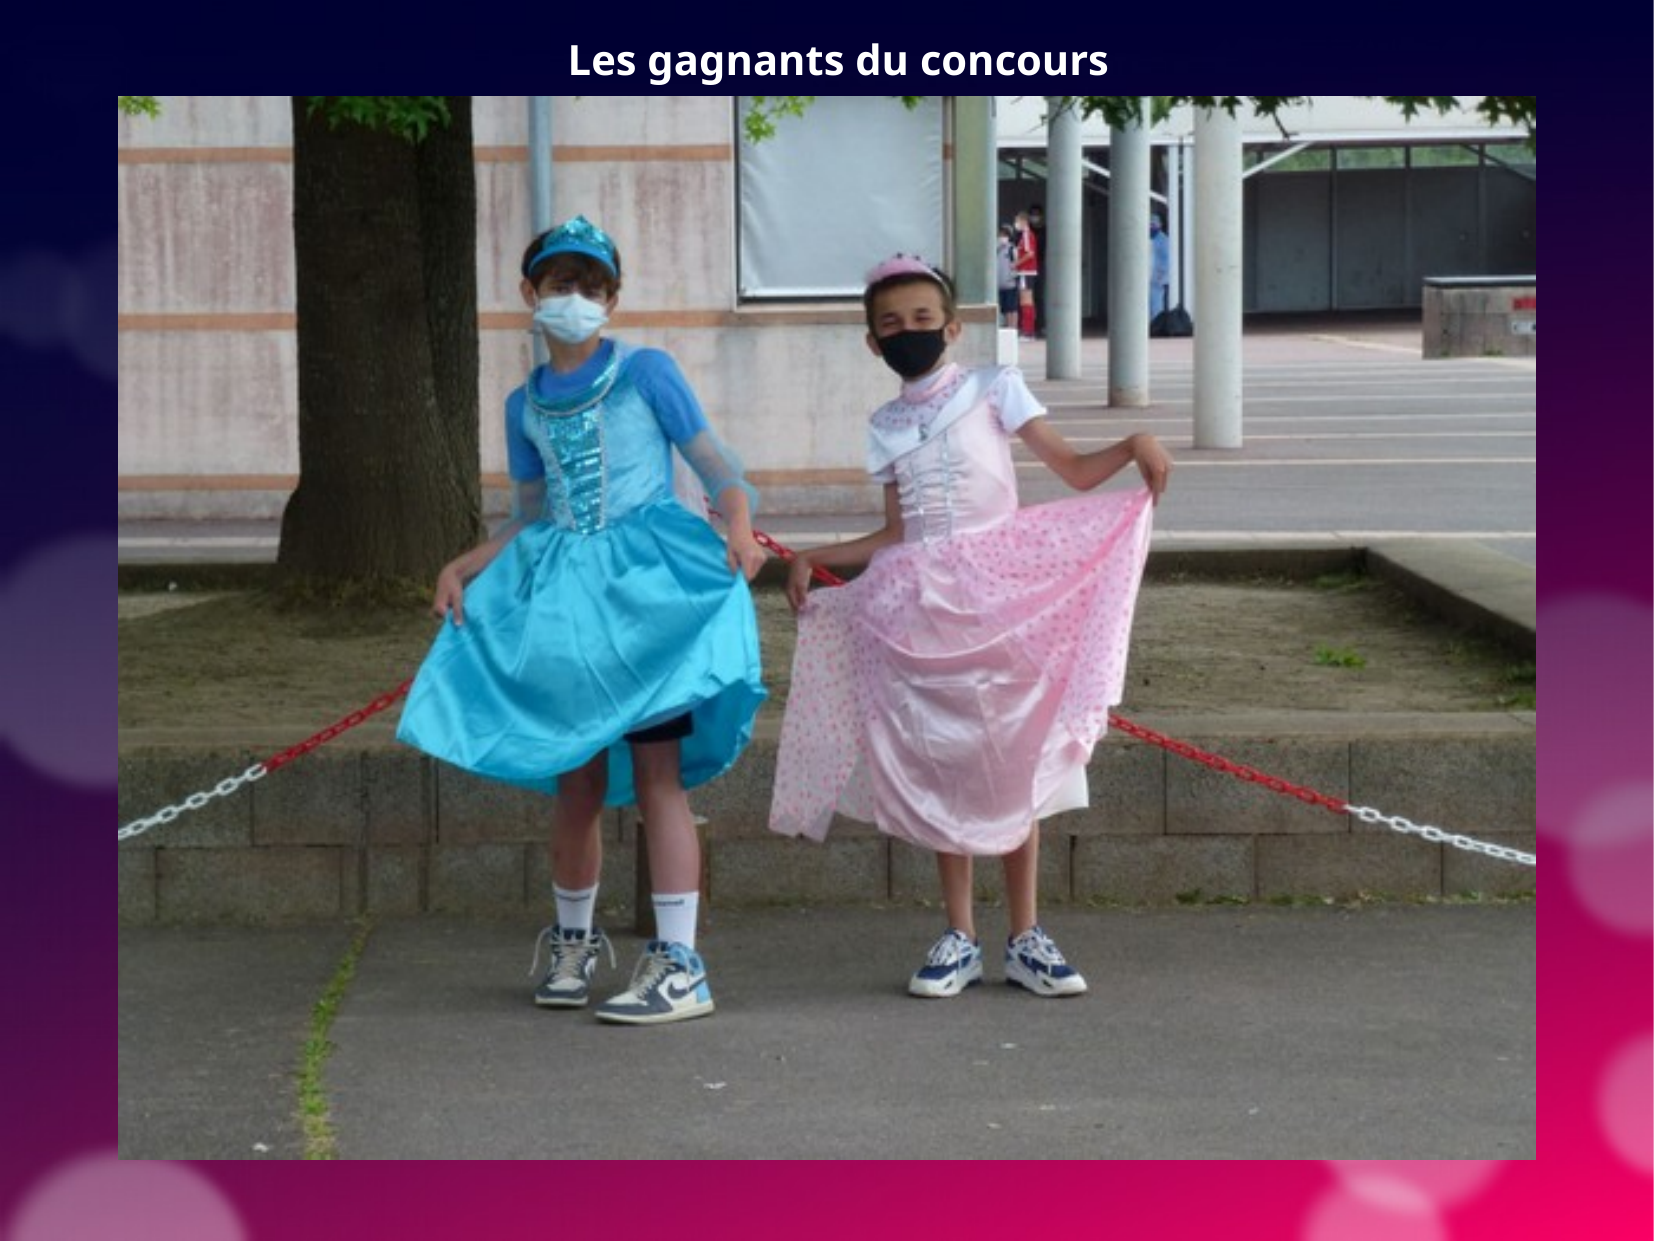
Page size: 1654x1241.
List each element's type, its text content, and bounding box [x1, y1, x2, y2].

picture [0, 0, 1654, 1241]
text_box Les gagnants du concours [354, 23, 1323, 139]
